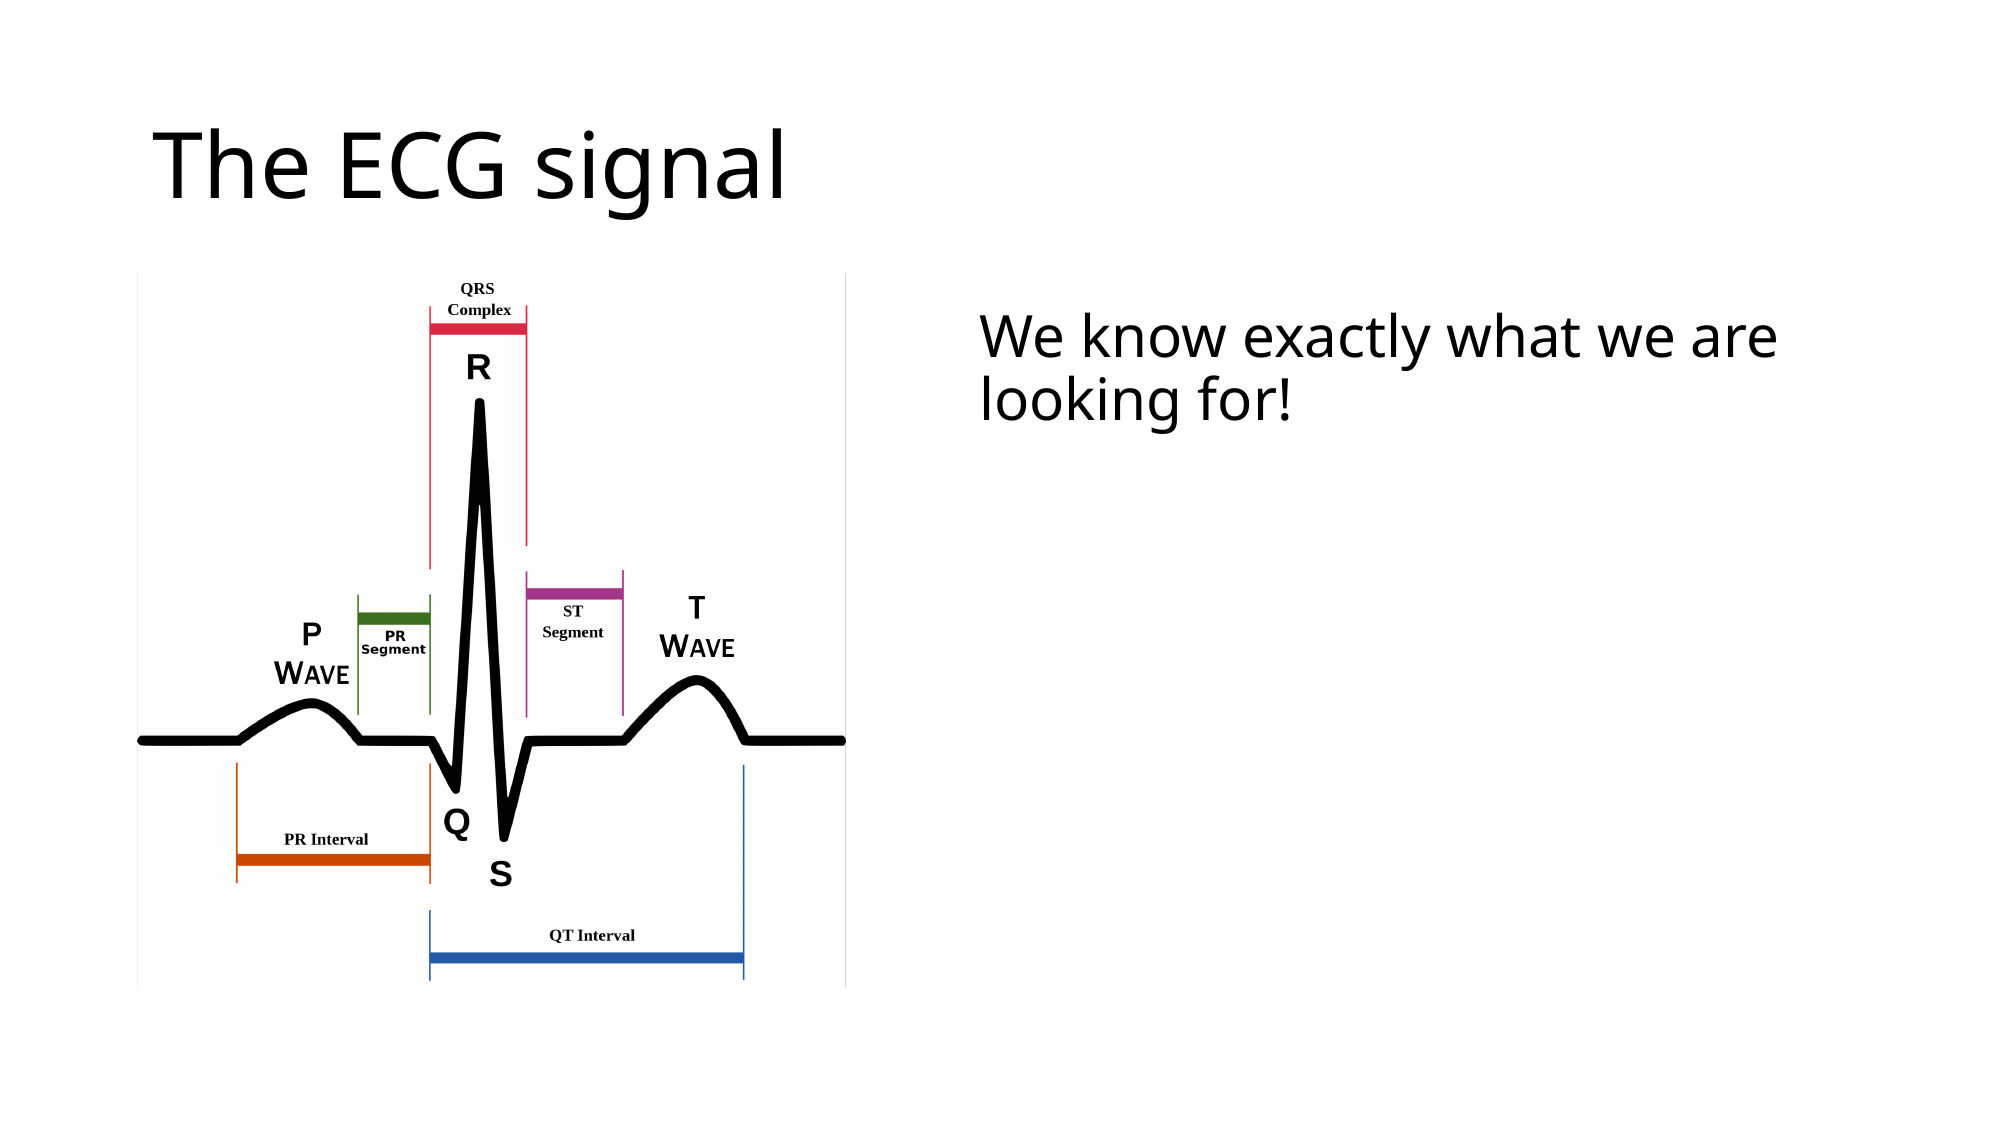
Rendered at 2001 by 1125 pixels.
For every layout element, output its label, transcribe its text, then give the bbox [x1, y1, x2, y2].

list We know exactly what we are looking for! [964, 299, 1863, 1014]
title The ECG signal [137, 59, 1863, 278]
picture [137, 273, 846, 988]
